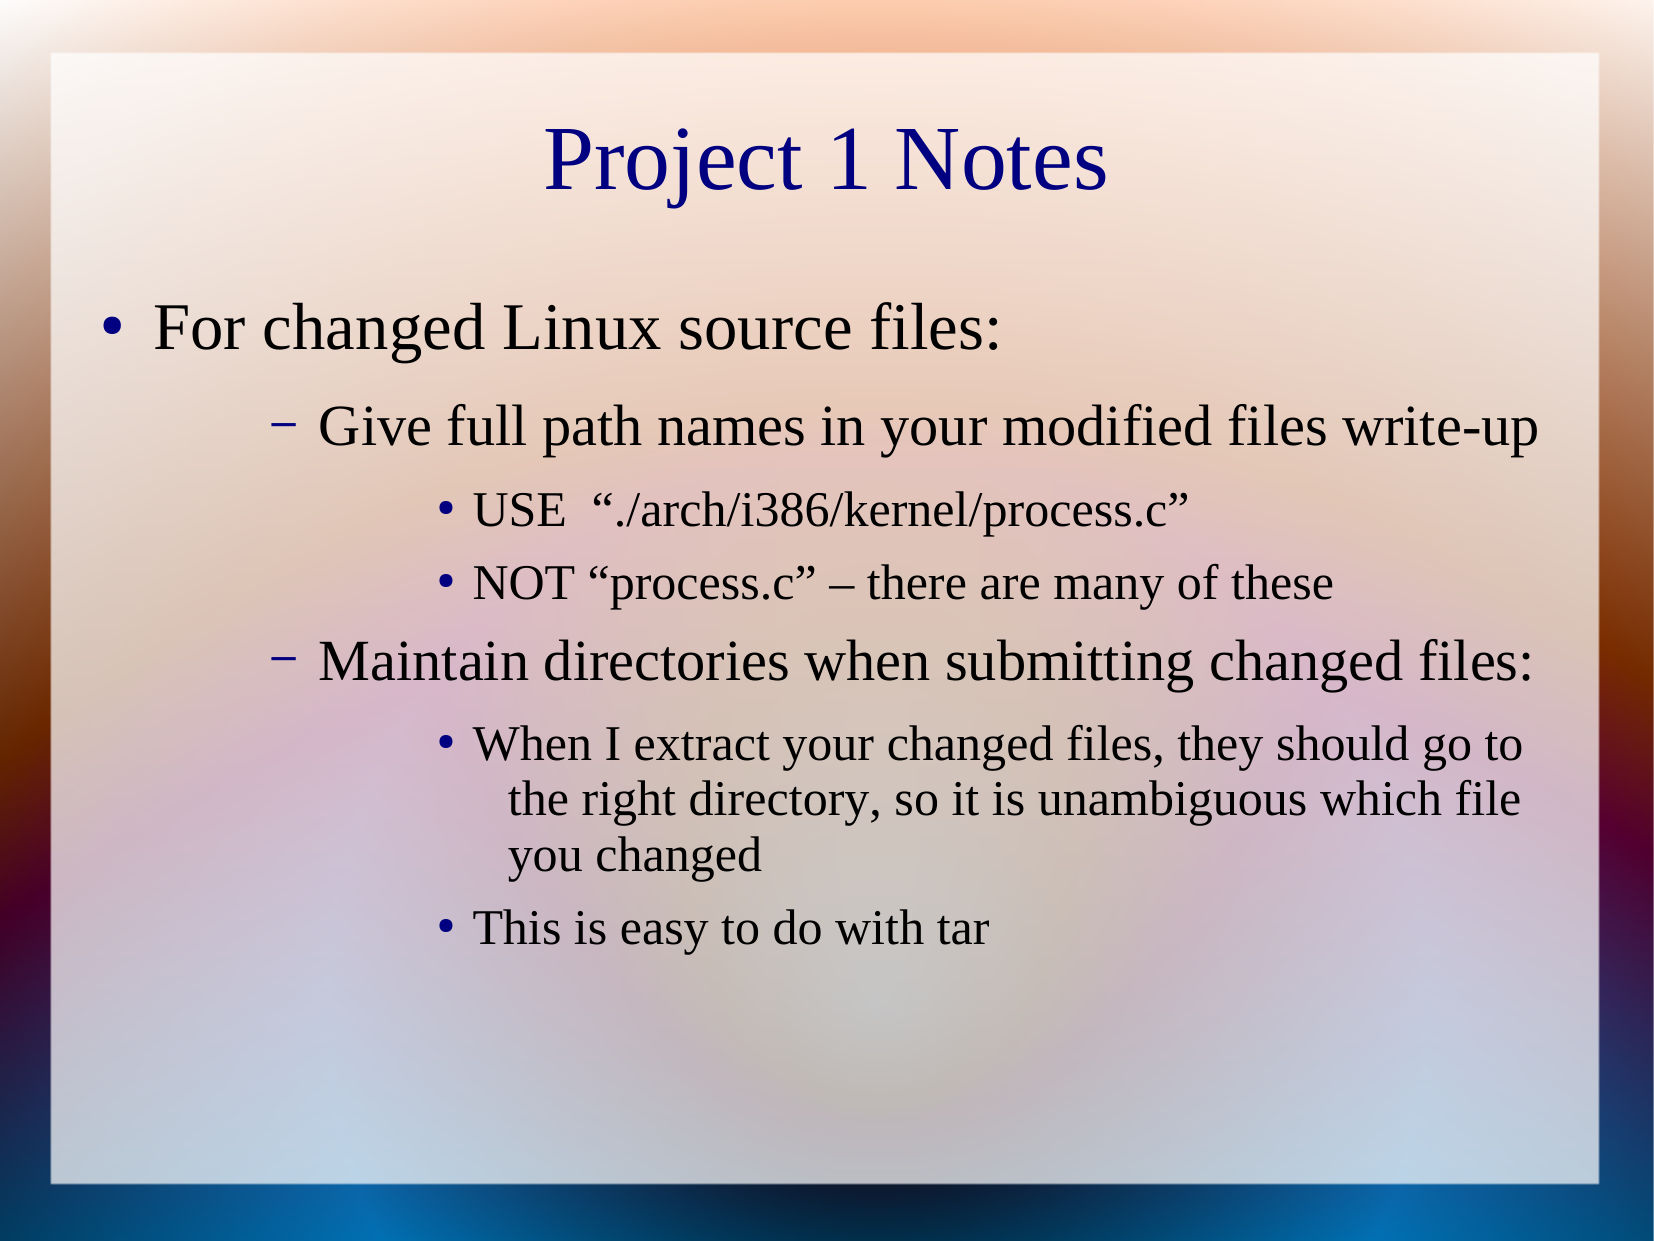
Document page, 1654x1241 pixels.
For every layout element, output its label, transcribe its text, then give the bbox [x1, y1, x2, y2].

title Project 1 Notes [82, 62, 1571, 256]
list For changed Linux source files: Give full path names in your modified files write-up USE “./arch/i386/kernel/process.c” NOT “process.c” – there are many of these Maintain directories when submitting changed files: When I extract your changed files, they should go to the right directory, so it is unambiguous which file you changed This is easy to do with tar [82, 290, 1571, 1019]
picture [0, 0, 1654, 1241]
